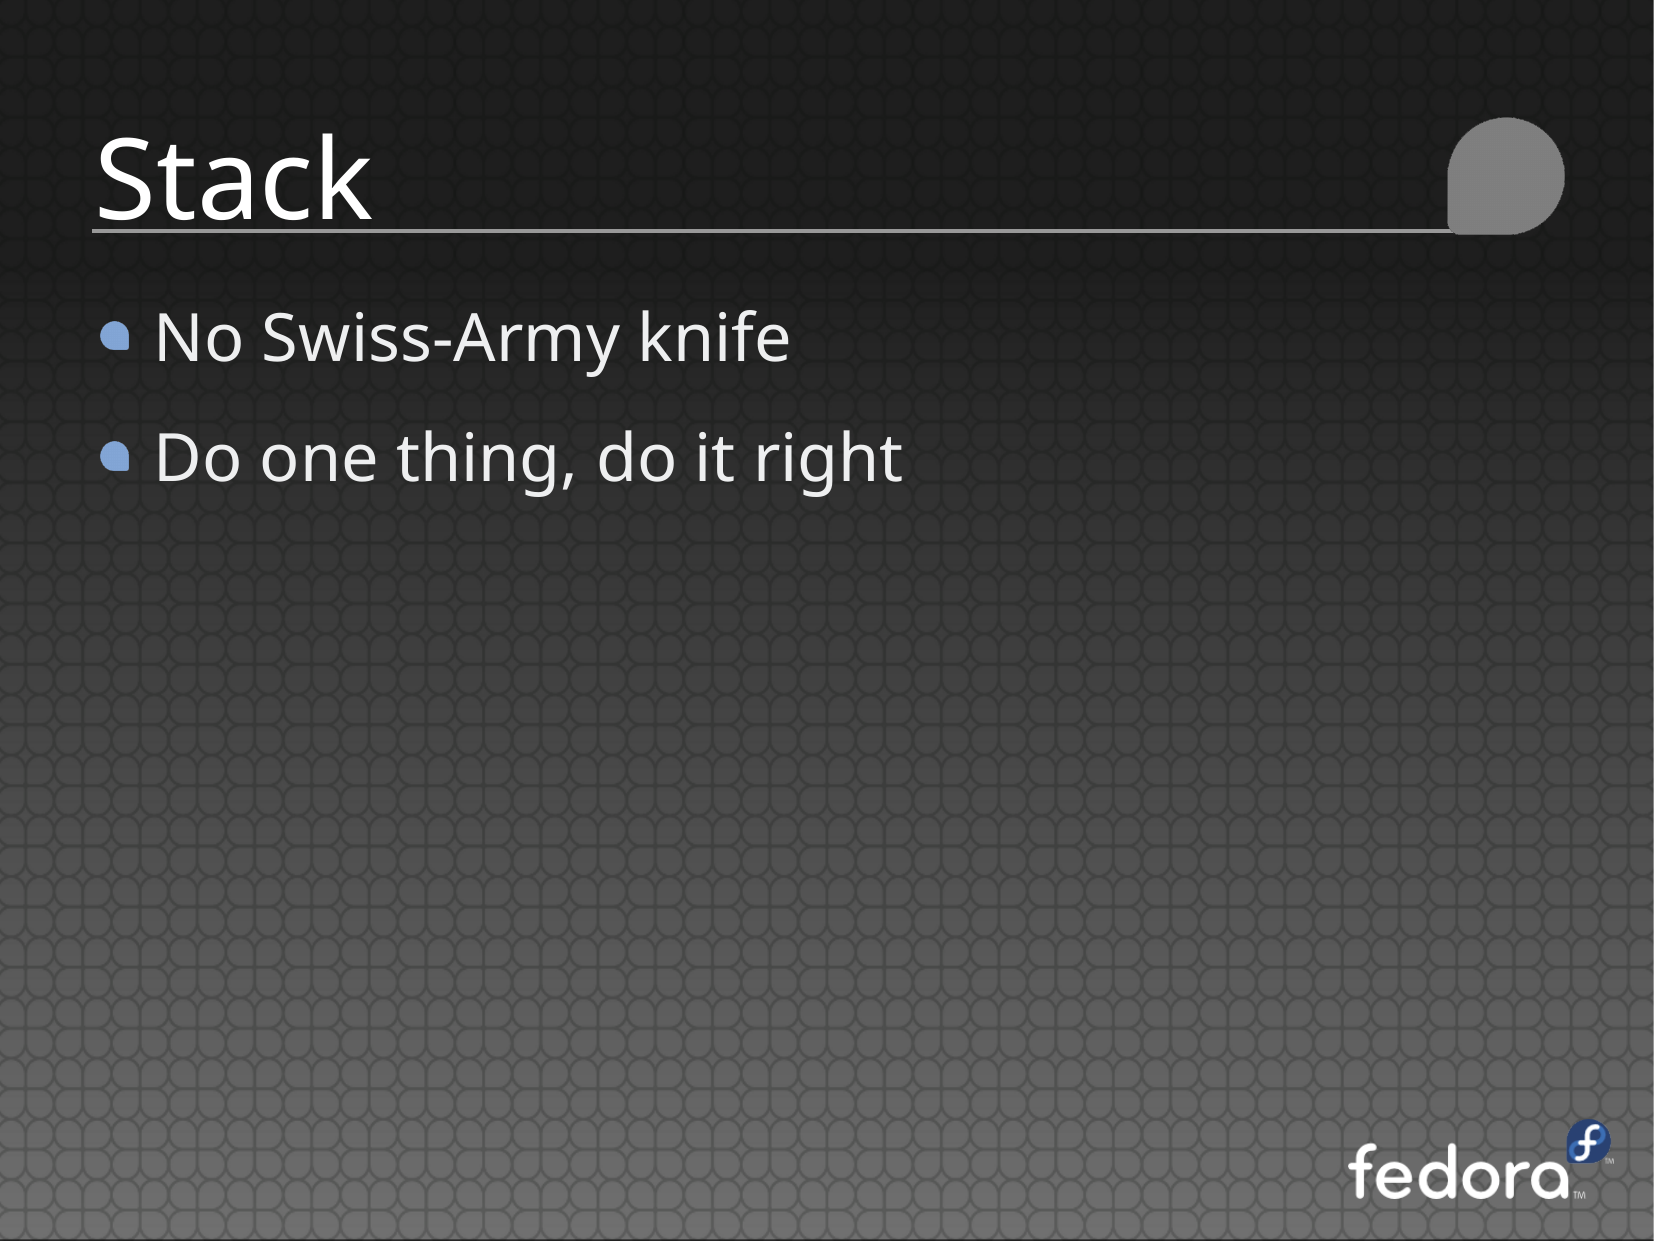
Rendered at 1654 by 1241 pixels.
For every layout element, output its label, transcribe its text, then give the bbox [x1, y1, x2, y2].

list No Swiss-Army knife Do one thing, do it right [82, 290, 1571, 1094]
picture [0, 0, 1654, 1241]
title Stack [94, 100, 1426, 251]
